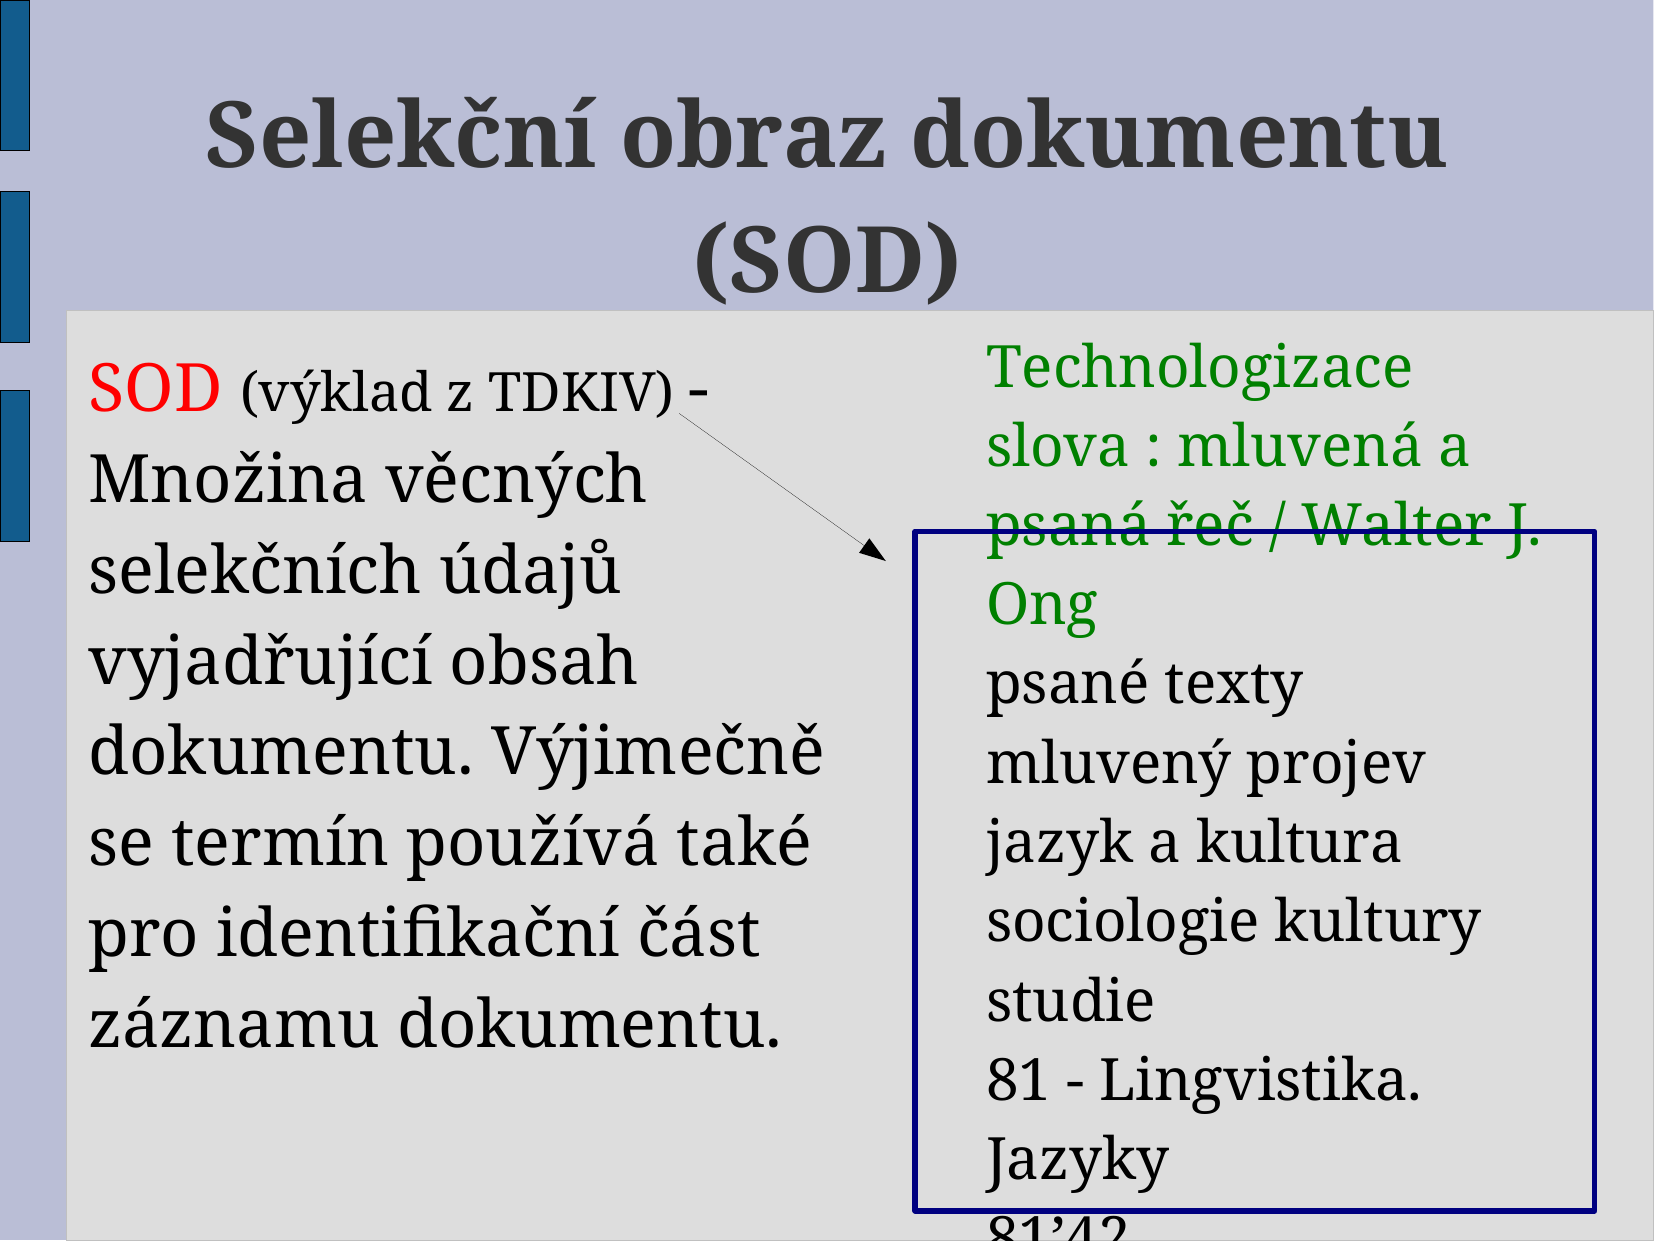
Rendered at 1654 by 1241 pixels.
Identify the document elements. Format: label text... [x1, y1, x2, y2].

list SOD (výklad z TDKIV) - Množina věcných selekčních údajů vyjadřující obsah dokumentu. Výjimečně se termín používá také pro identifikační část záznamu dokumentu. [88, 340, 857, 1123]
list Technologizace slova : mluvená a psaná řeč / Walter J. Ong psané texty mluvený projev jazyk a kultura sociologie kultury studie 81 - Lingvistika. Jazyky 81’42 81:316.7 316.7 (048.8) [915, 324, 1605, 1184]
list Technologizace slova : mluvená a psaná řeč / Walter J. Ong psané texty mluvený projev jazyk a kultura sociologie kultury studie 81 - Lingvistika. Jazyky 81’42 81:316.7 316.7 (048.8) [918, 534, 1592, 1184]
title Selekční obraz dokumentu (SOD) [121, 90, 1534, 299]
